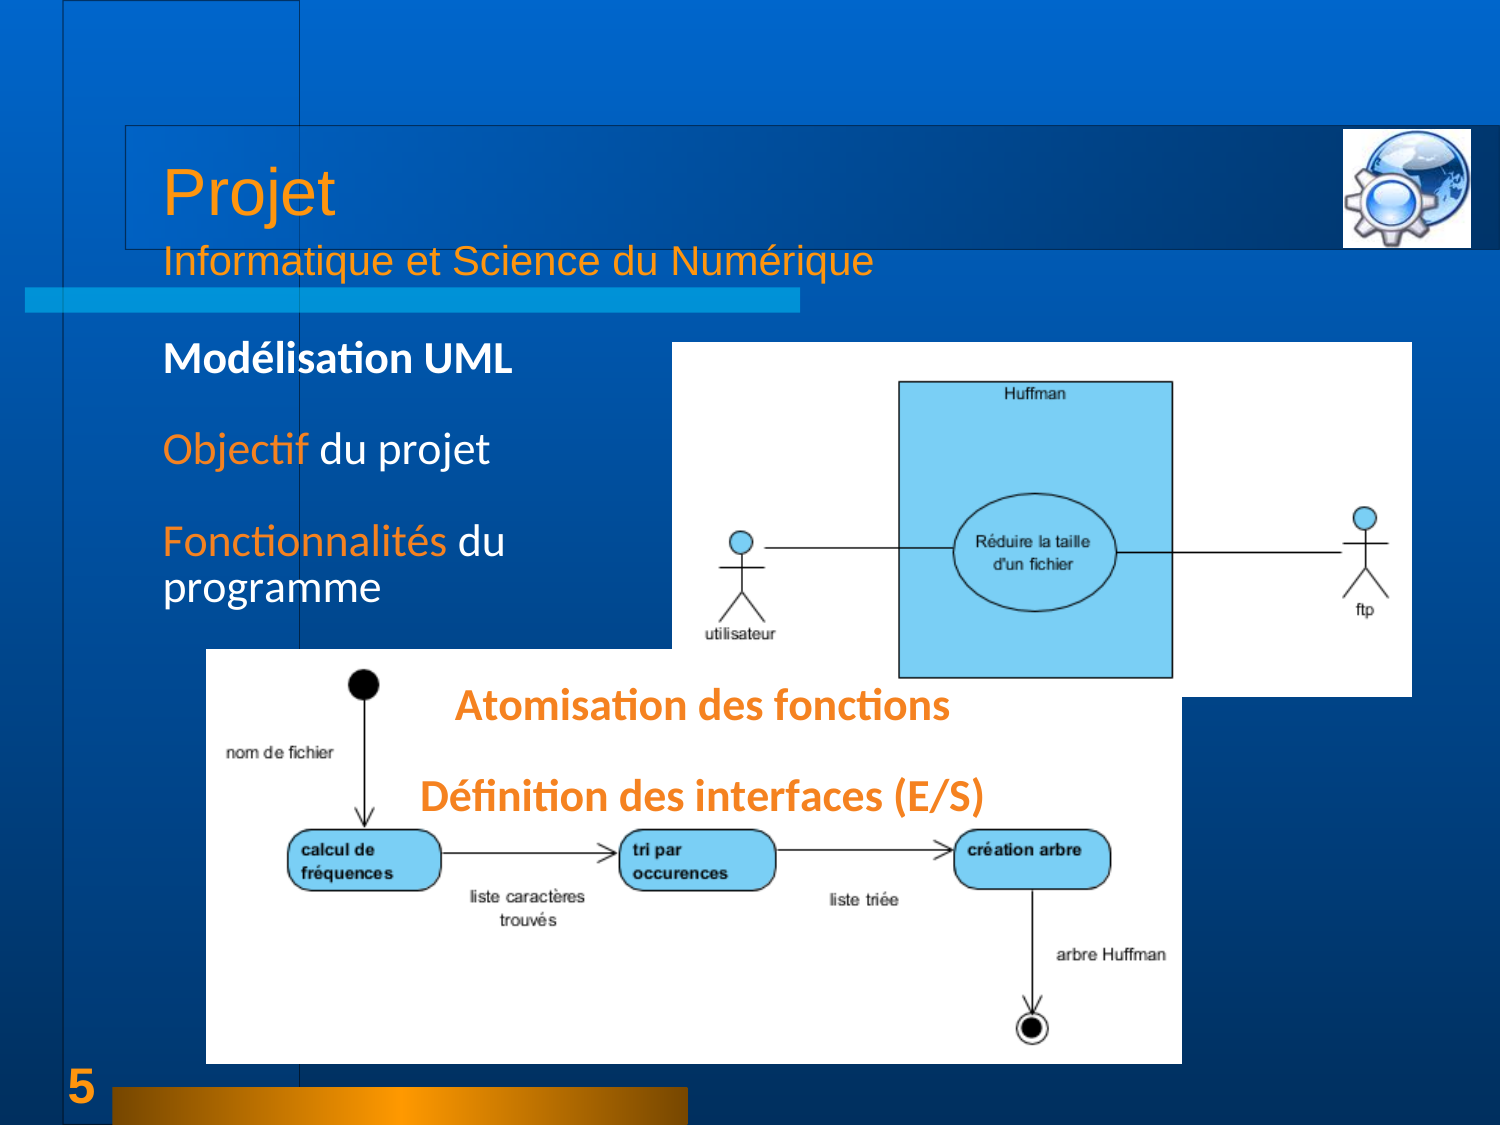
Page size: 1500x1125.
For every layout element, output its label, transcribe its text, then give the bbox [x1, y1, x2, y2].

picture [206, 1004, 1182, 1064]
picture [672, 342, 1412, 697]
picture [1343, 129, 1471, 248]
text_box Atomisation des fonctions Définition des interfaces (E/S) [377, 678, 1028, 869]
text_box Modélisation UML Objectif du projet Fonctionnalités du programme [147, 331, 1477, 1004]
